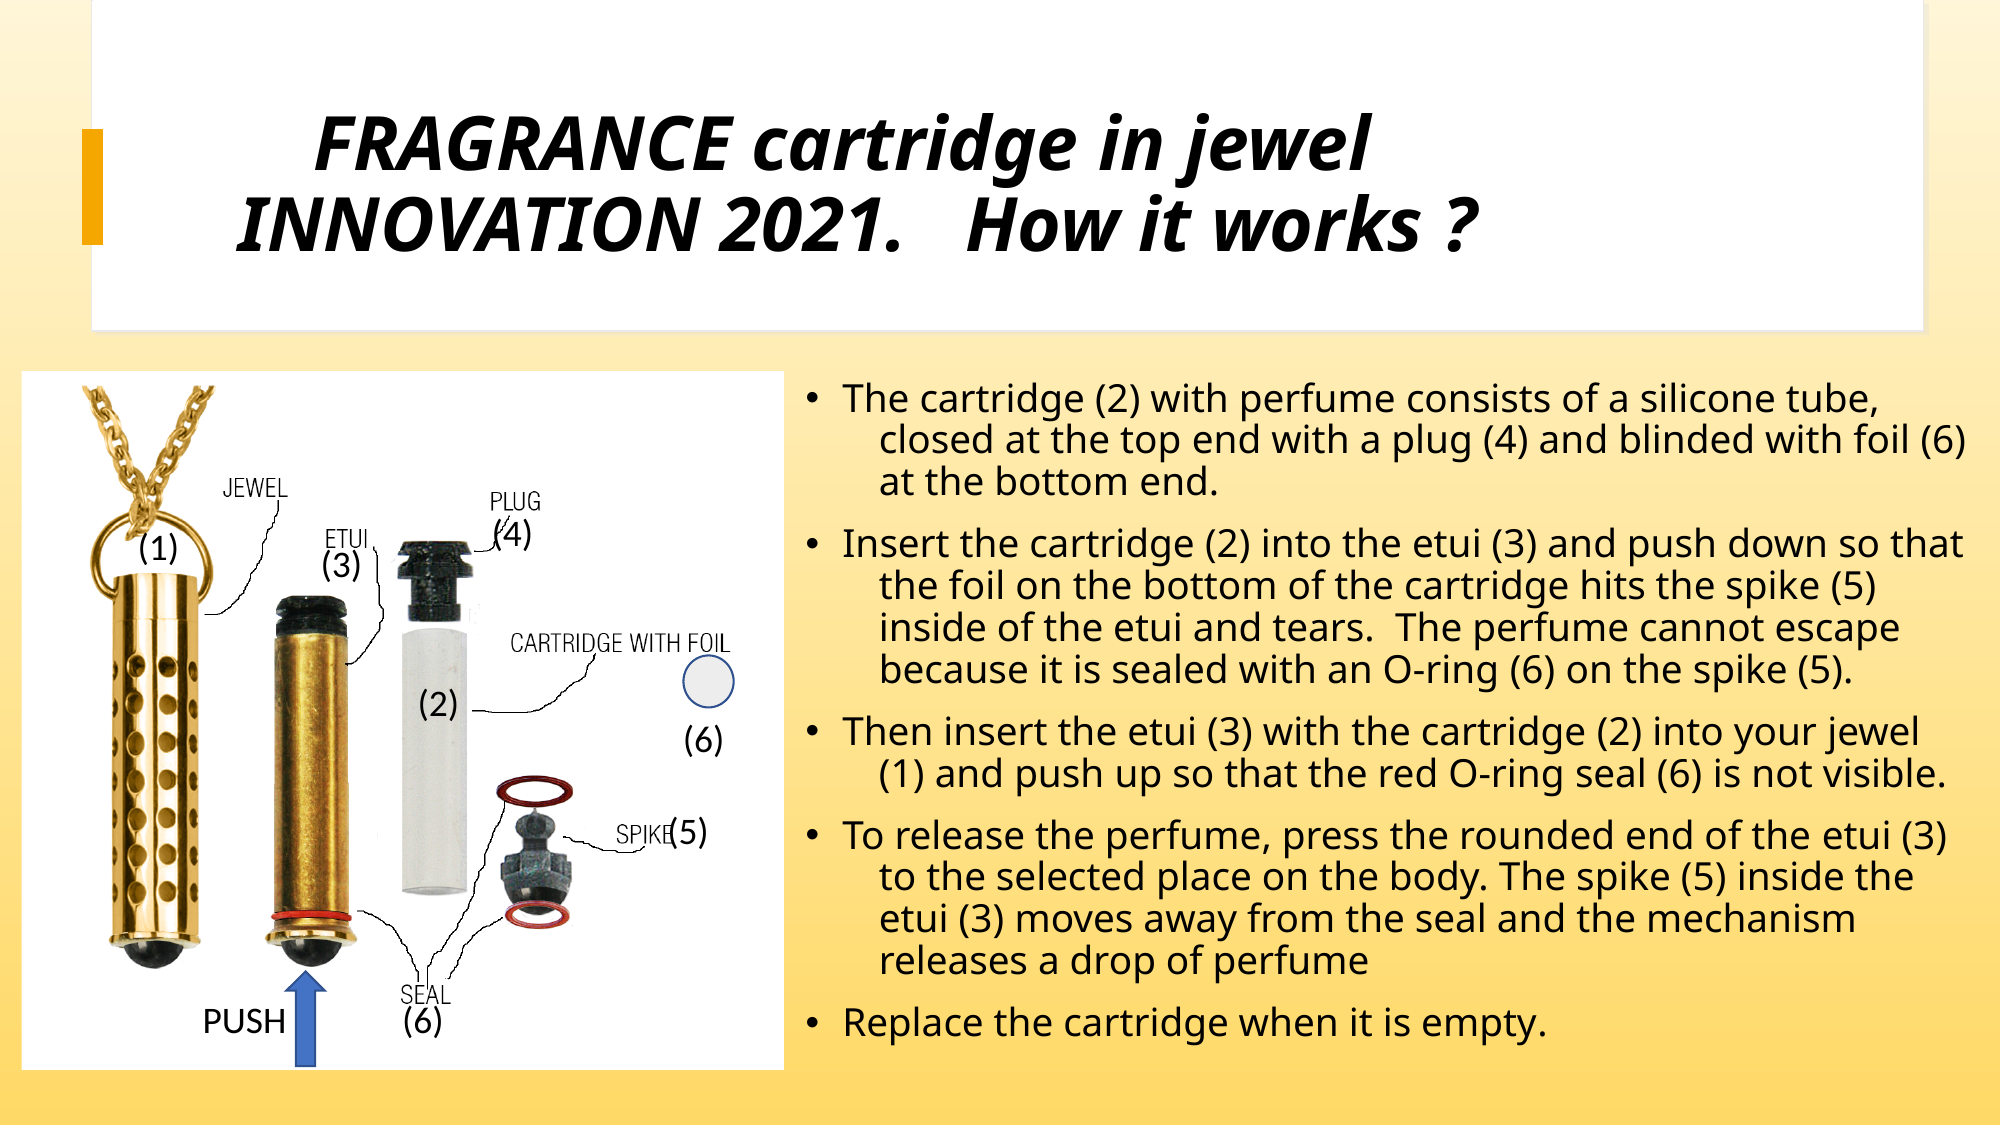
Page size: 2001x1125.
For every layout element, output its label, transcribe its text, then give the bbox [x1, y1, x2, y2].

text_box PUSH [187, 988, 311, 1050]
list The cartridge (2) with perfume consists of a silicone tube, closed at the top end with a plug (4) and blinded with foil (6) at the bottom end. Insert the cartridge (2) into the etui (3) and push down so that the foil on the bottom of the cartridge hits the spike (5) inside of the etui and tears. The perfume cannot escape because it is sealed with an O-ring (6) on the spike (5). Then insert the etui (3) with the cartridge (2) into your jewel (1) and push up so that the red O-ring seal (6) is not visible. To release the perfume, press the rounded end of the etui (3) to the selected place on the body. The spike (5) inside the etui (3) moves away from the seal and the mechanism releases a drop of perfume Replace the cartridge when it is empty. [790, 371, 1988, 1093]
picture [21, 371, 784, 1070]
text_box (2) [402, 671, 490, 732]
text_box (5) [652, 799, 734, 861]
text_box [288, 971, 325, 1067]
text_box (3) [305, 532, 388, 593]
text_box (1) [122, 514, 205, 576]
title FRAGRANCE cartridge in jewel INNOVATION 2021. How it works ? [148, 90, 1834, 284]
text_box (4) [476, 501, 559, 563]
text_box [683, 655, 734, 707]
text_box (6) [387, 988, 490, 1050]
text_box (6) [667, 707, 750, 768]
